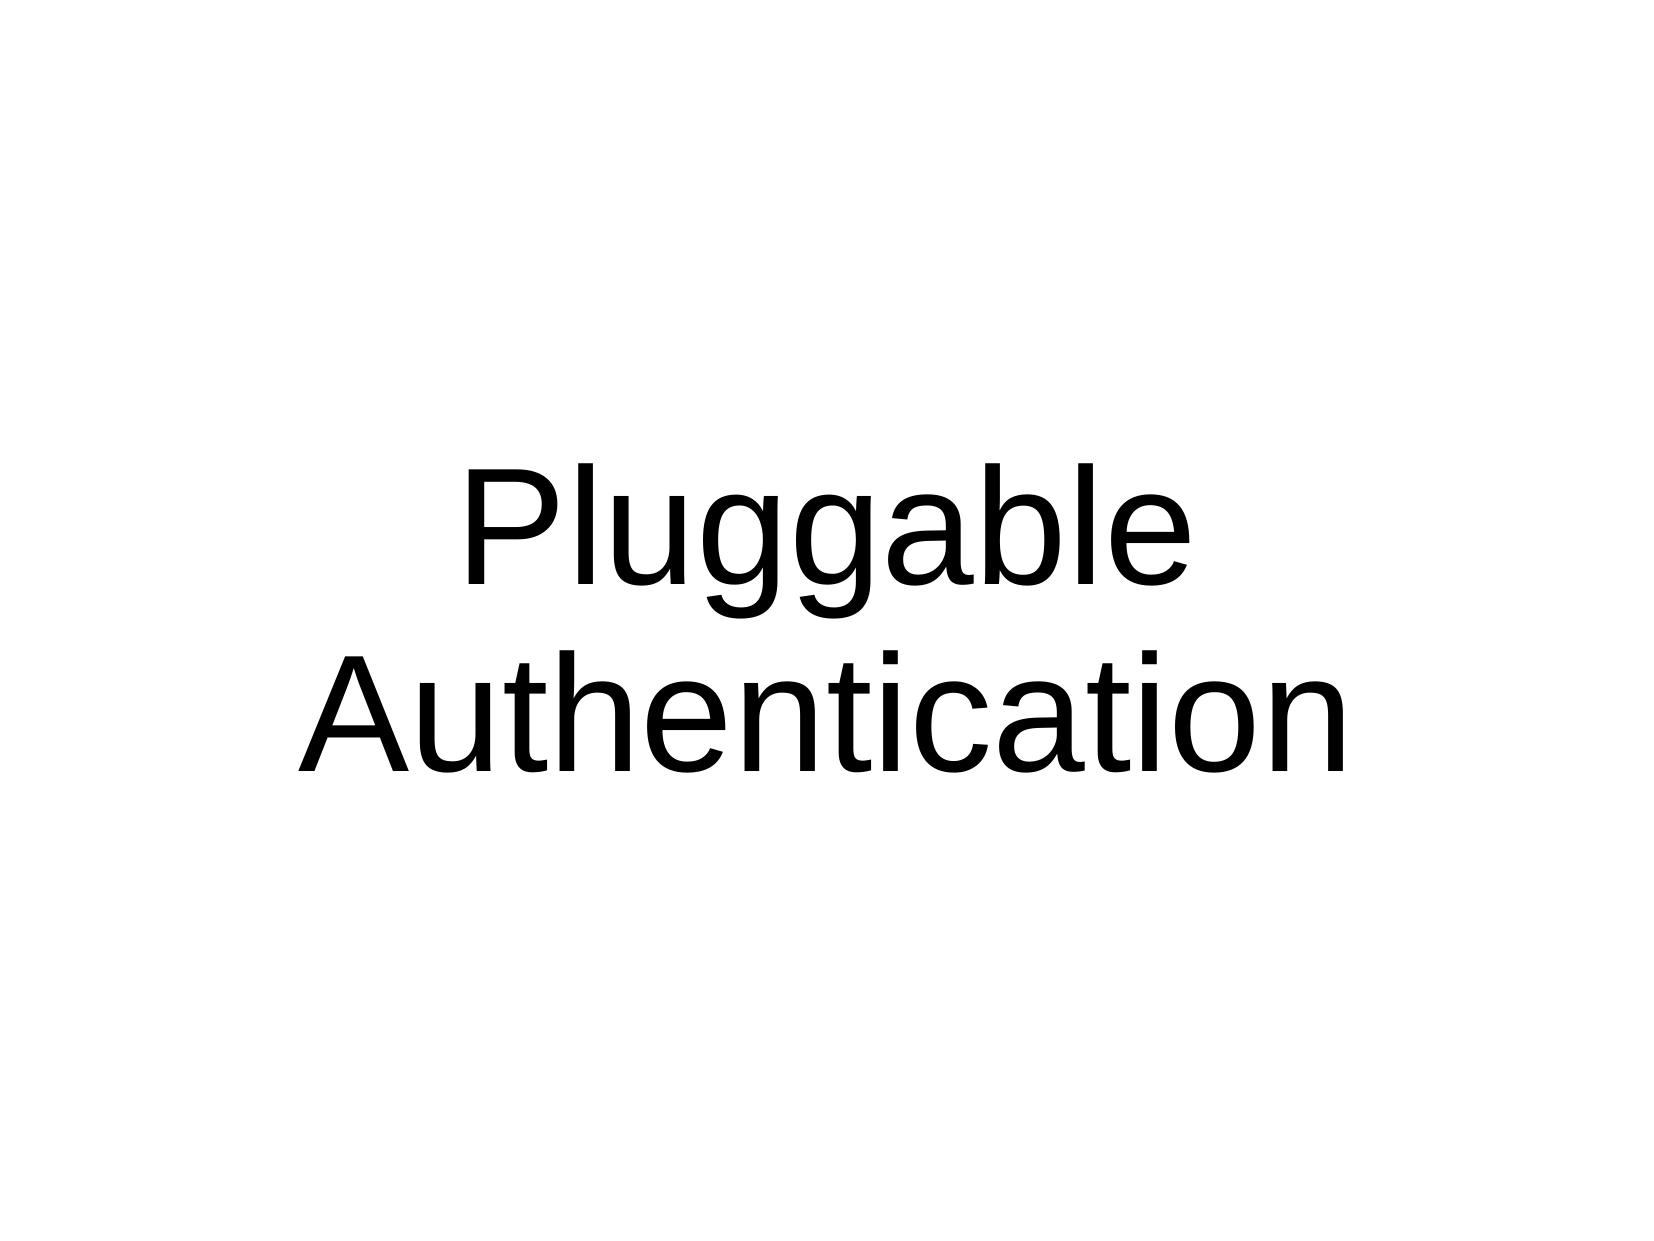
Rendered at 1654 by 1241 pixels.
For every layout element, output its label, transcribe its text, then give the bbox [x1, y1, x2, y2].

title Pluggable Authentication [0, 433, 1654, 807]
